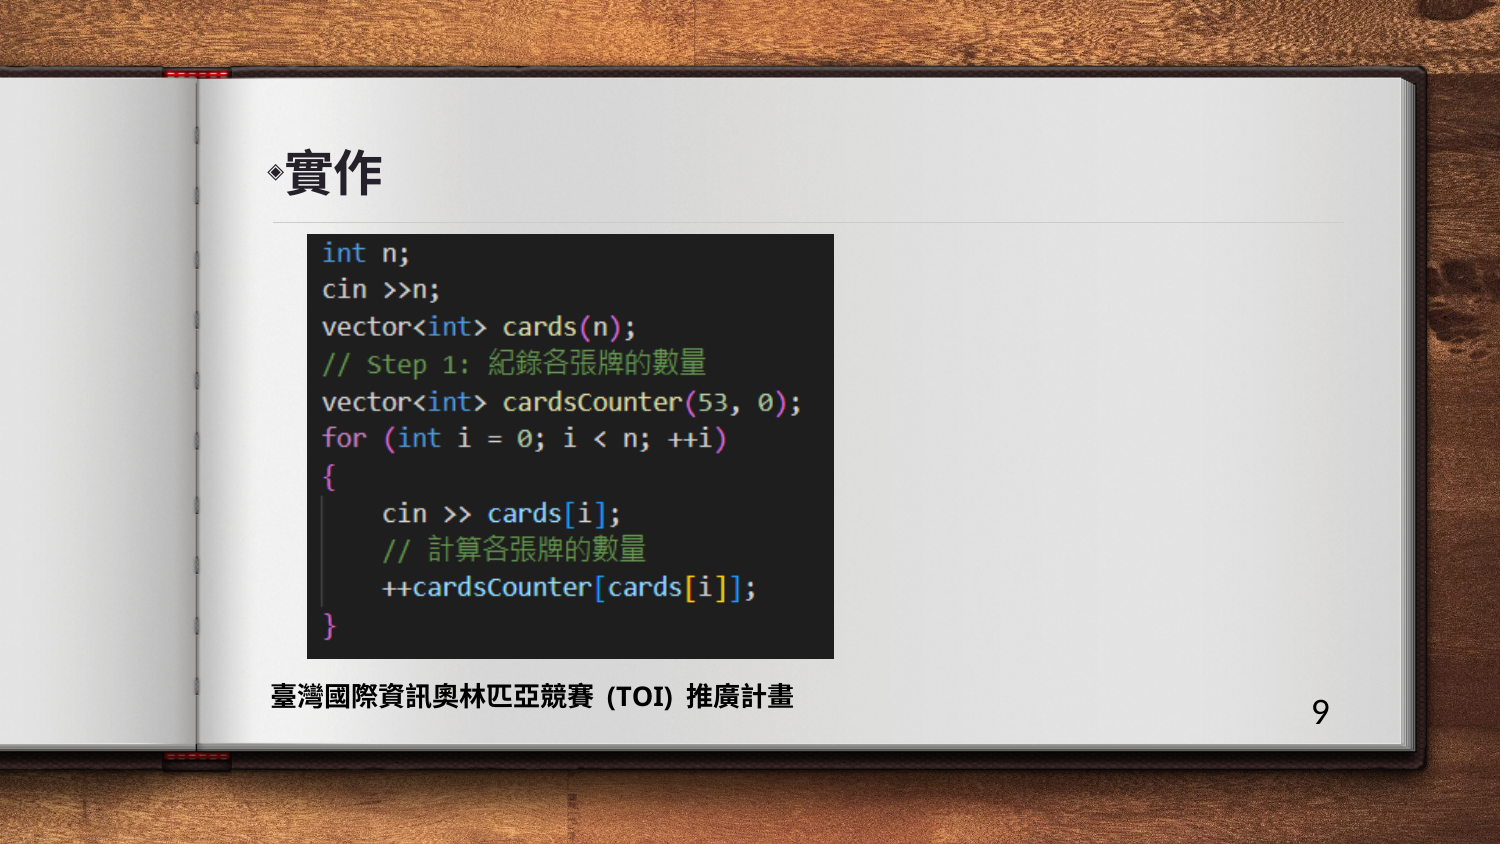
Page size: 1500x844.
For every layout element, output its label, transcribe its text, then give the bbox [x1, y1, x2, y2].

text_box 9 [1295, 672, 1386, 737]
picture [307, 234, 834, 659]
list 實作 [252, 126, 1194, 216]
